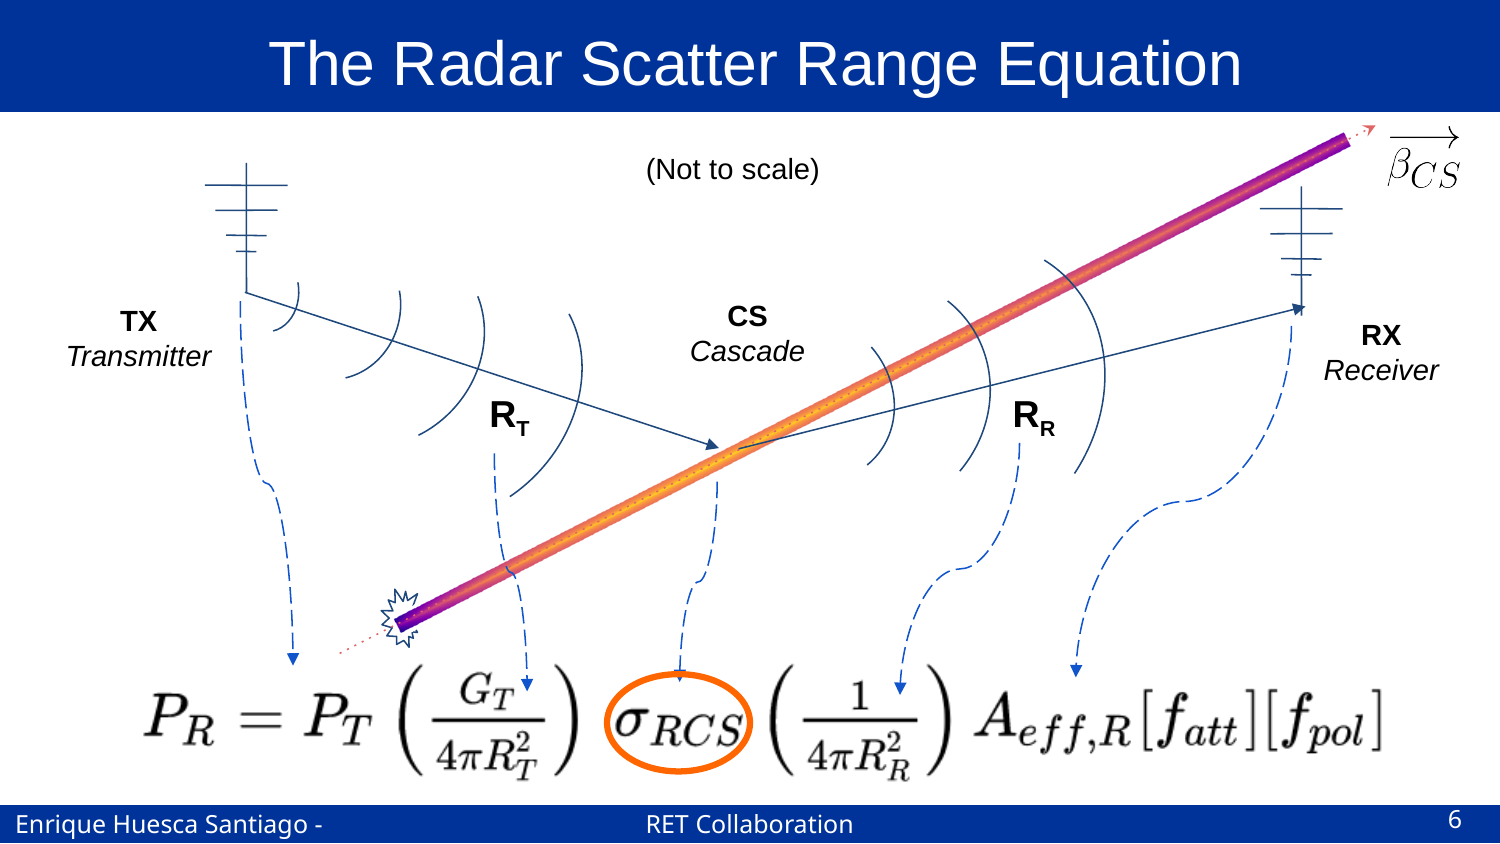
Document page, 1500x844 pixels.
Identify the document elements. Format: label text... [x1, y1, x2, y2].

picture [611, 678, 746, 768]
title The Radar Scatter Range Equation [57, 13, 1455, 108]
picture [142, 658, 1388, 788]
picture [1387, 126, 1460, 189]
picture [390, 364, 890, 638]
text_box RX Receiver [1307, 301, 1455, 405]
picture [884, 321, 978, 385]
text_box CS Cascade [648, 282, 847, 386]
text_box TX Transmitter [42, 287, 236, 391]
text_box RR [997, 374, 1086, 469]
picture [968, 273, 1077, 340]
text_box [381, 589, 418, 648]
text_box (Not to scale) [630, 135, 847, 201]
slide_number <number> [1387, 788, 1478, 844]
picture [1062, 126, 1357, 290]
text_box RT [474, 374, 563, 469]
